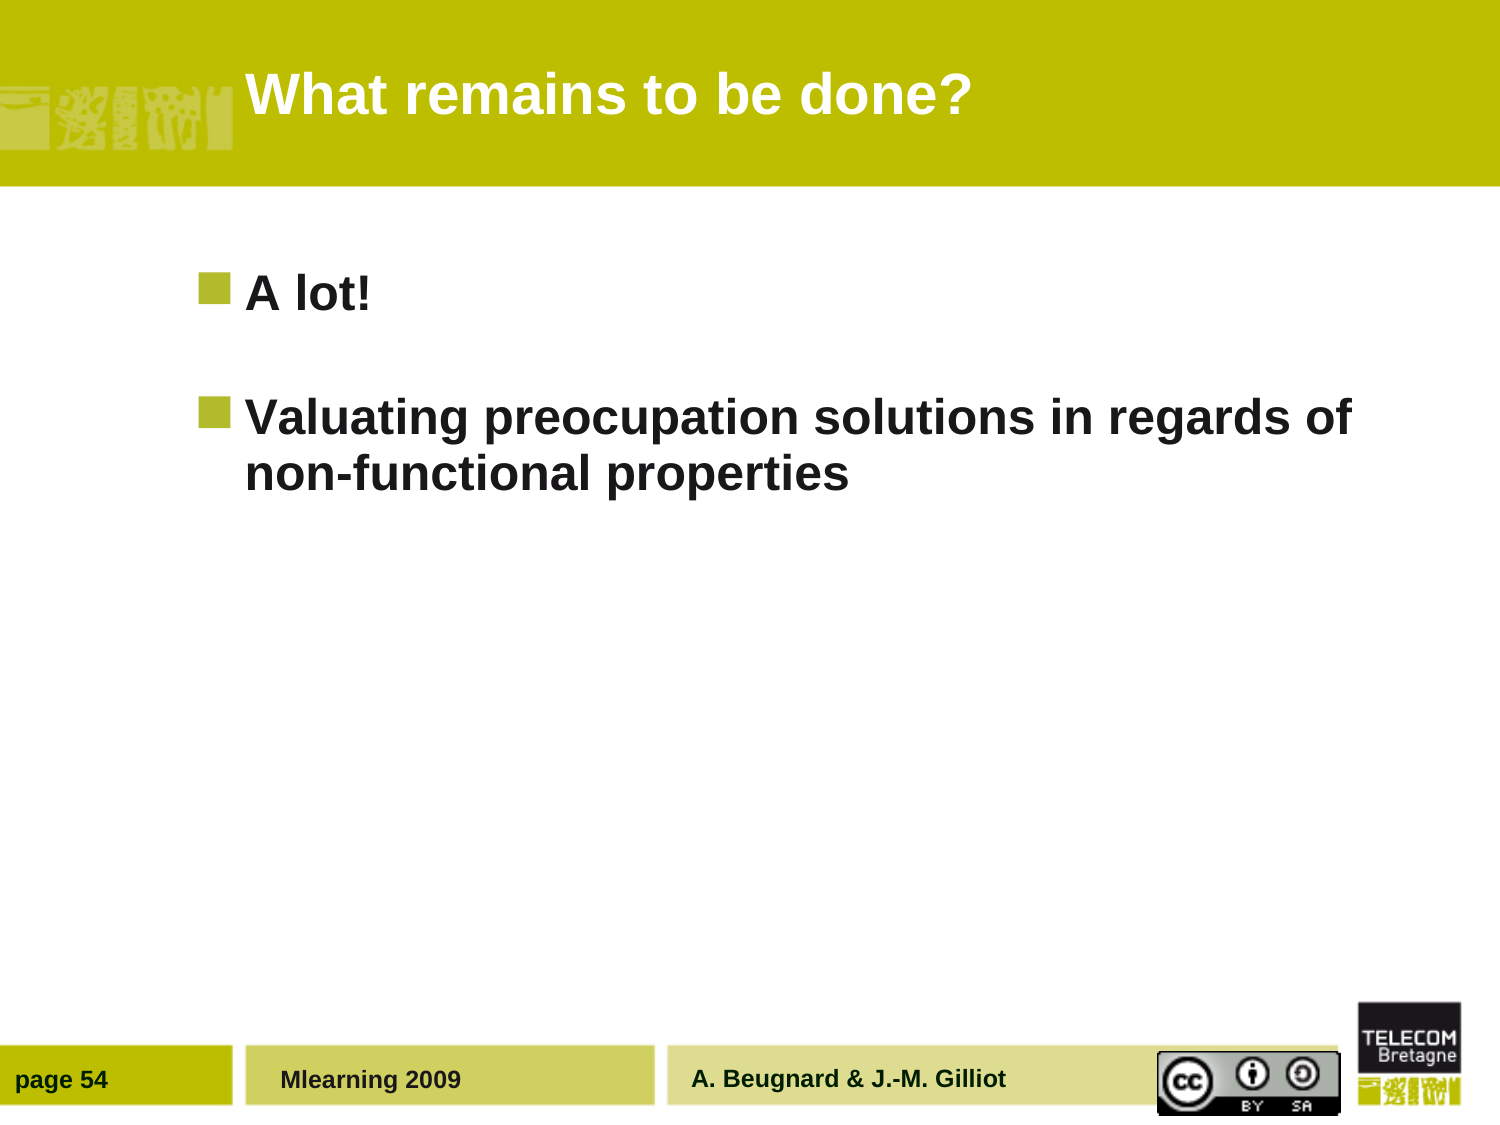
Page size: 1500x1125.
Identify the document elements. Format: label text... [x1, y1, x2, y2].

title What remains to be done? [245, 23, 1459, 166]
list A lot! Valuating preocupation solutions in regards of non-functional properties [200, 265, 1459, 987]
picture [0, 0, 1500, 1125]
